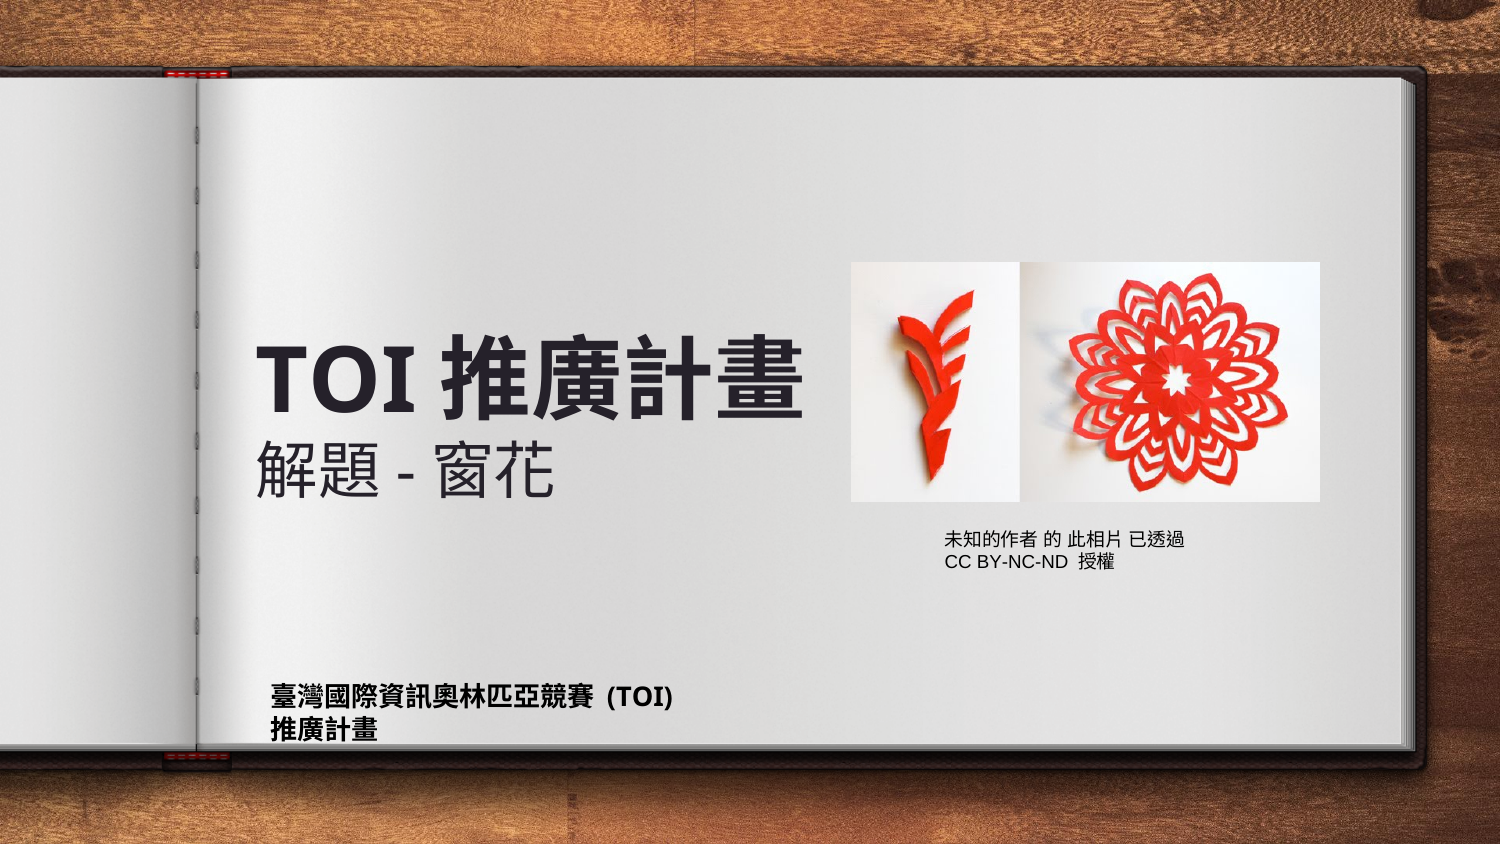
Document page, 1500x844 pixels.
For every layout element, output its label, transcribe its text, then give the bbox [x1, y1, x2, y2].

text_box 未知的作者 的 此相片 已透過 CC BY-NC-ND 授權 [929, 520, 1320, 581]
picture [851, 262, 1320, 502]
text_box TOI推廣計畫 解題-窗花 [240, 262, 894, 565]
